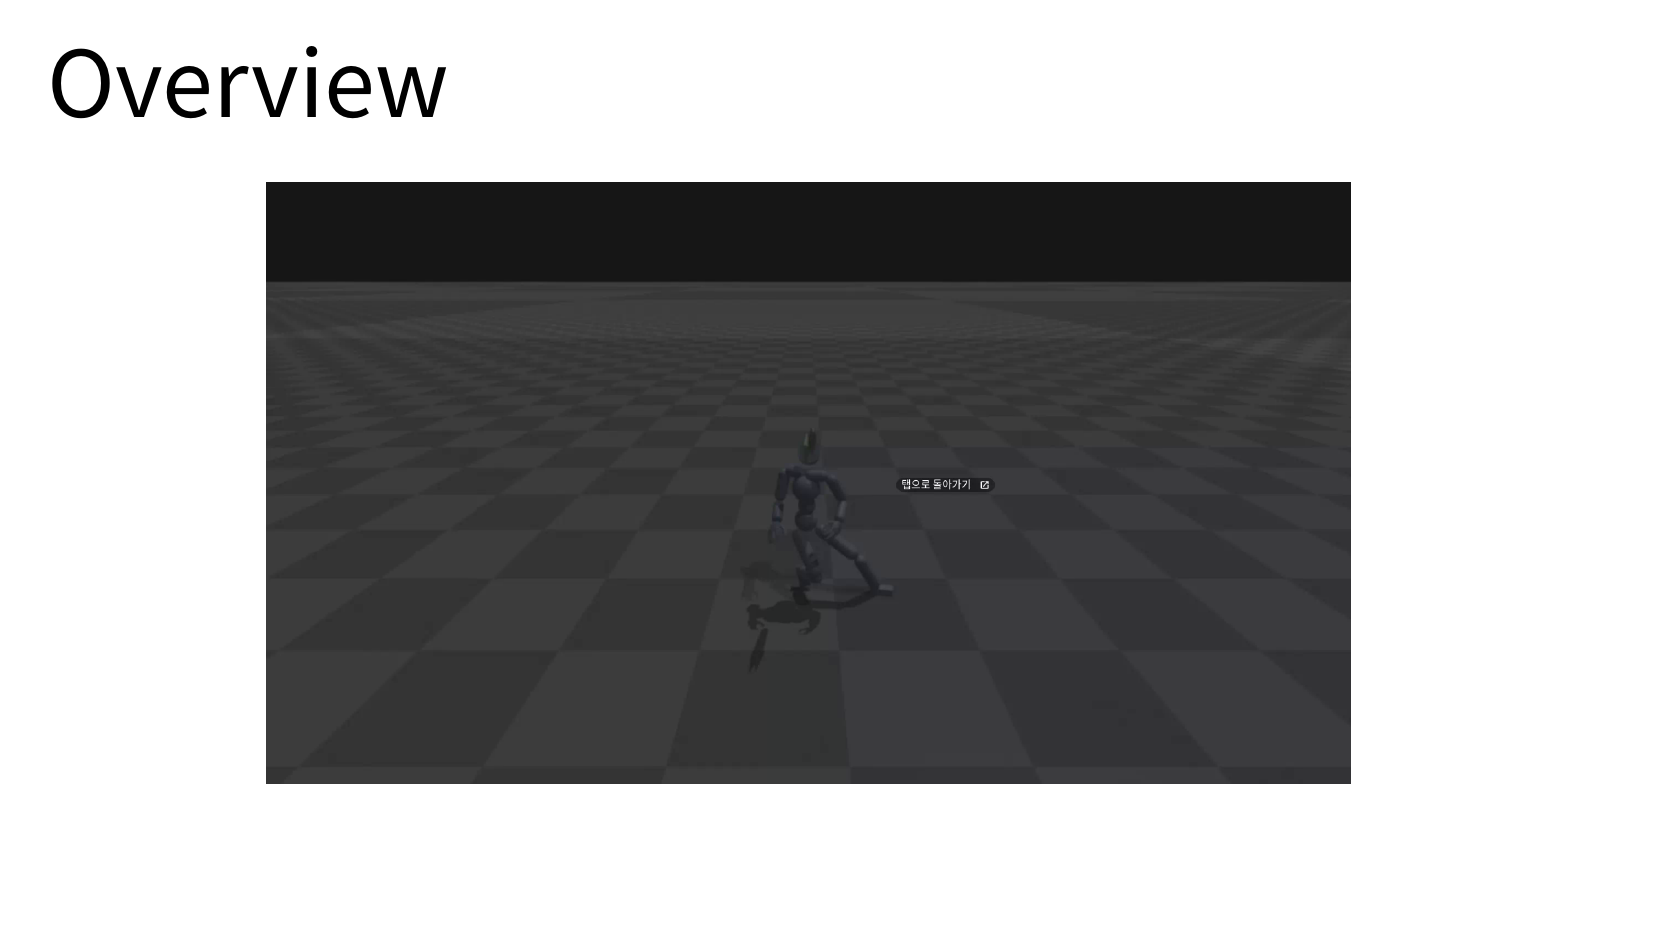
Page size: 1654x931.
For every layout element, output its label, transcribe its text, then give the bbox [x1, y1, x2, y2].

title Overview [47, 0, 1536, 156]
text_box [265, 181, 1352, 785]
